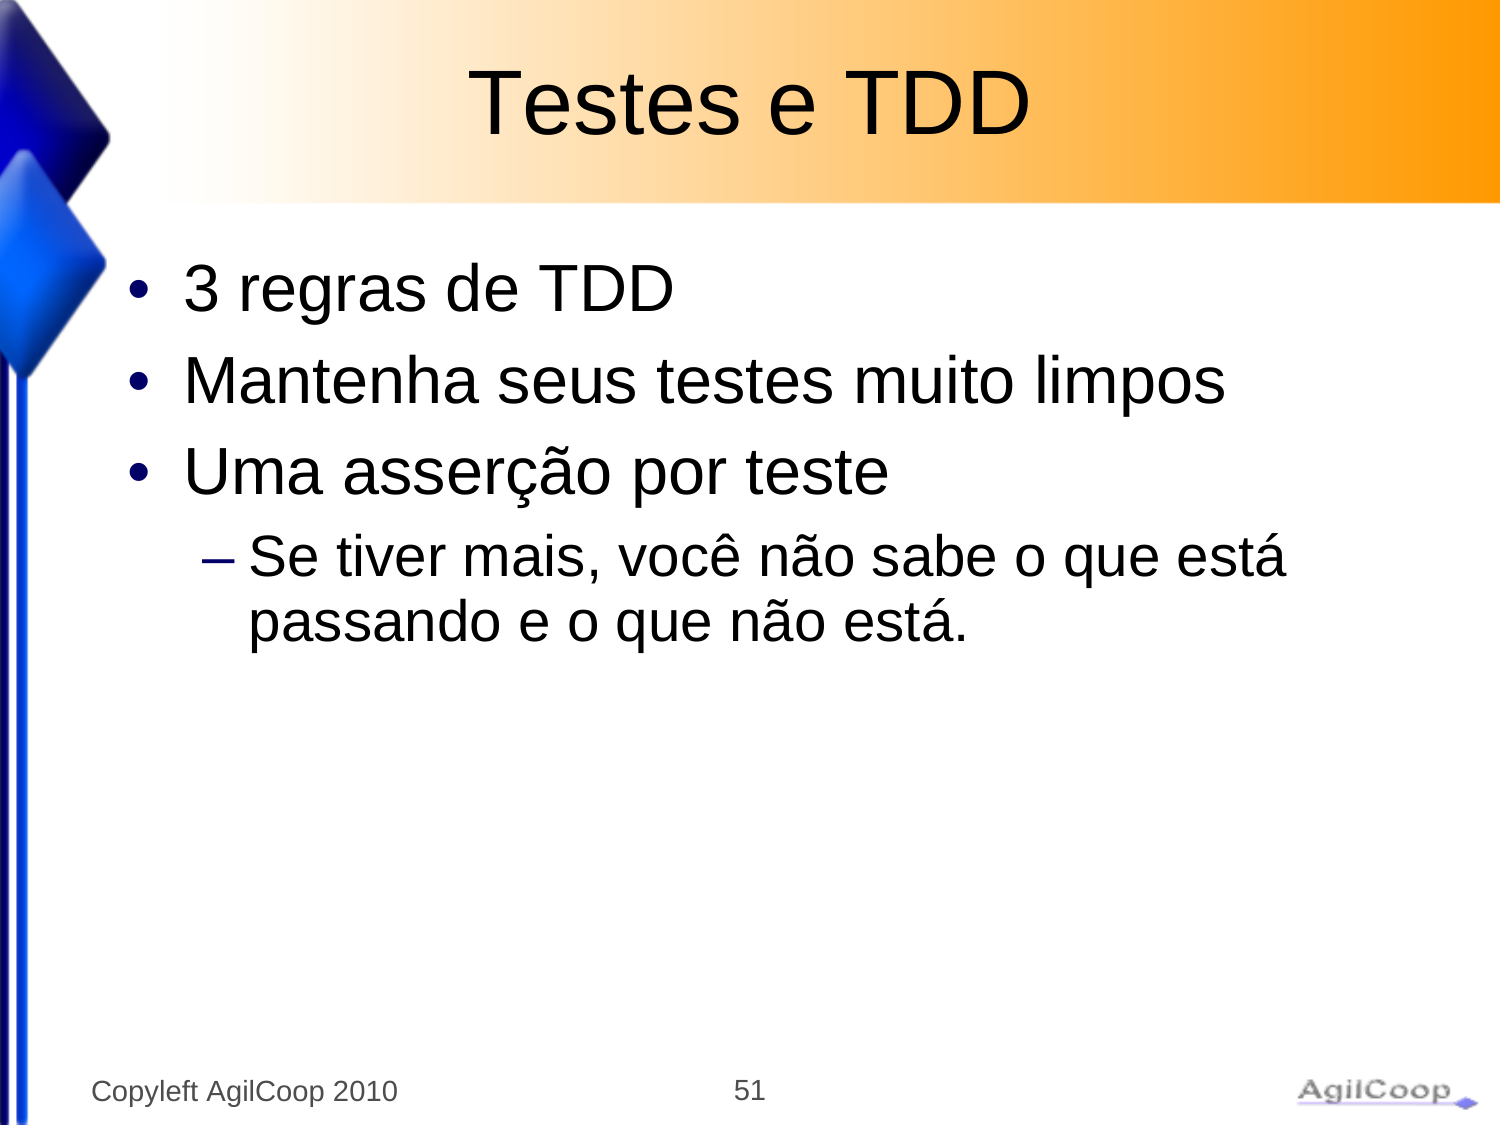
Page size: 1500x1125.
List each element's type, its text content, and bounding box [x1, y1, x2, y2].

list 3 regras de TDD Mantenha seus testes muito limpos Uma asserção por teste Se tiver mais, você não sabe o que está passando e o que não está. [112, 243, 1426, 1006]
title Testes e TDD [75, 8, 1426, 197]
picture [0, 0, 1500, 1125]
